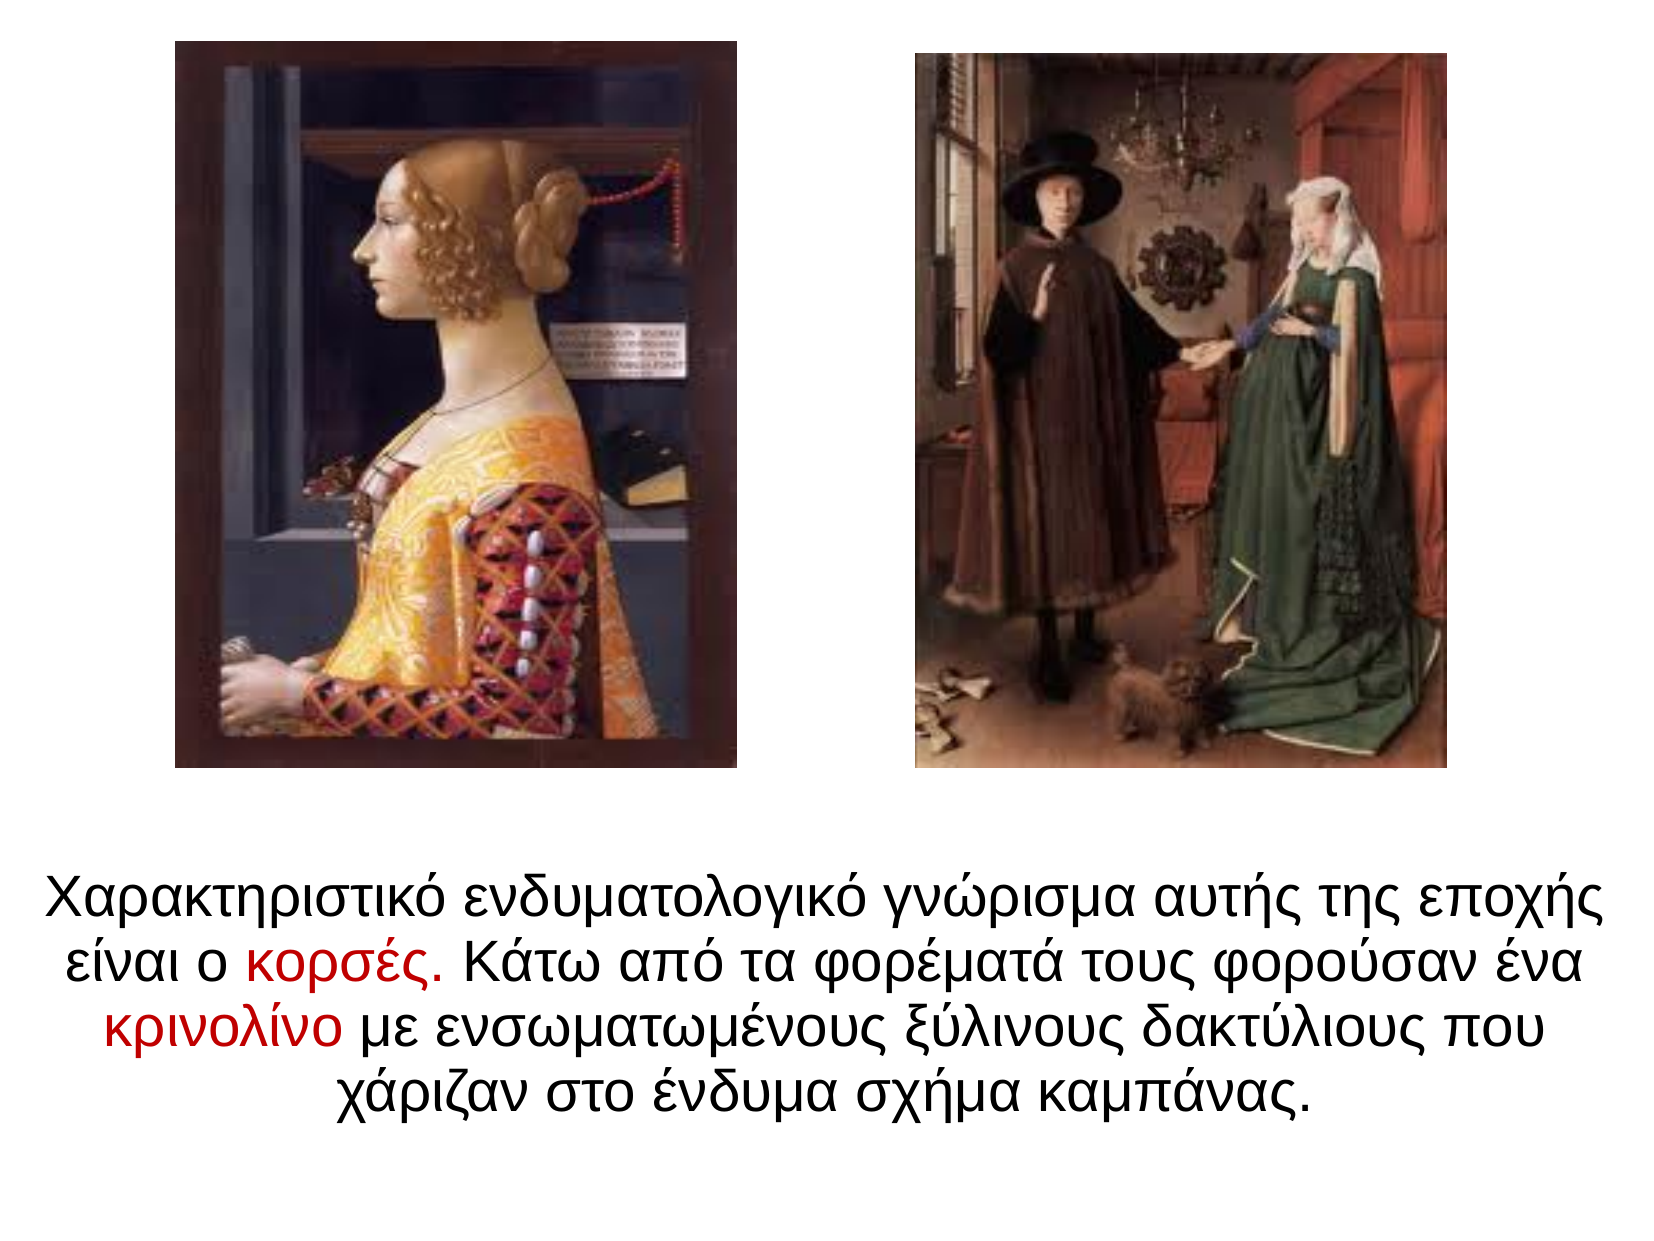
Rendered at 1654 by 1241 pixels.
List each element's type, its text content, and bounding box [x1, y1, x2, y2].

picture [175, 41, 737, 768]
picture [915, 53, 1447, 768]
text_box Χαρακτηριστικό ενδυματολογικό γνώρισμα αυτής της εποχής είναι ο κορσές. Κάτω από τα φορέματά τους φορούσαν ένα κρινολίνο με ενσωματωμένους ξύλινους δακτύλιους που χάριζαν στο ένδυμα σχήμα καμπάνας. [29, 856, 1625, 1176]
